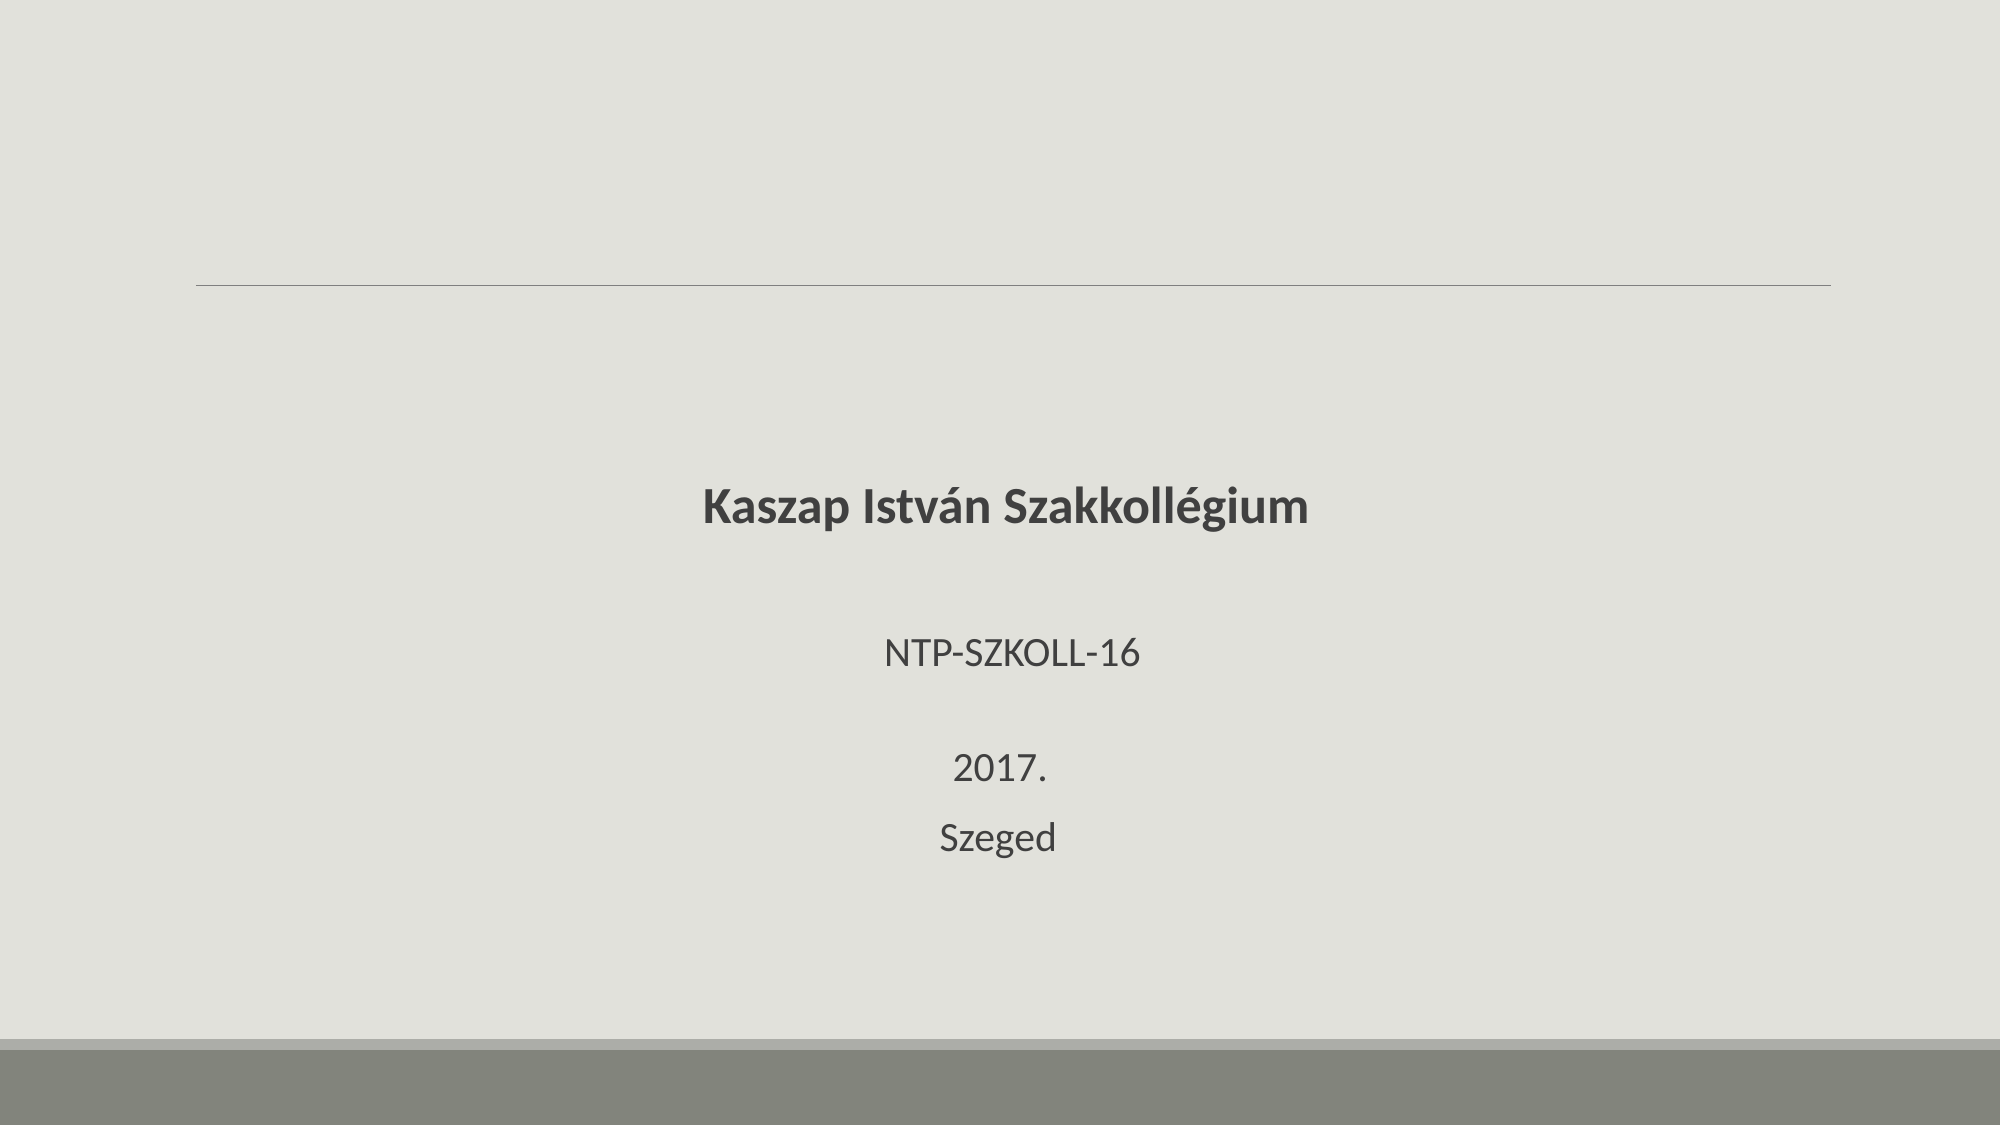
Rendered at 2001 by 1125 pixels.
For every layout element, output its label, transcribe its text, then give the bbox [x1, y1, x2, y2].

list Kaszap István Szakkollégium NTP-SZKOLL-16 2017. Szeged [180, 302, 1831, 963]
